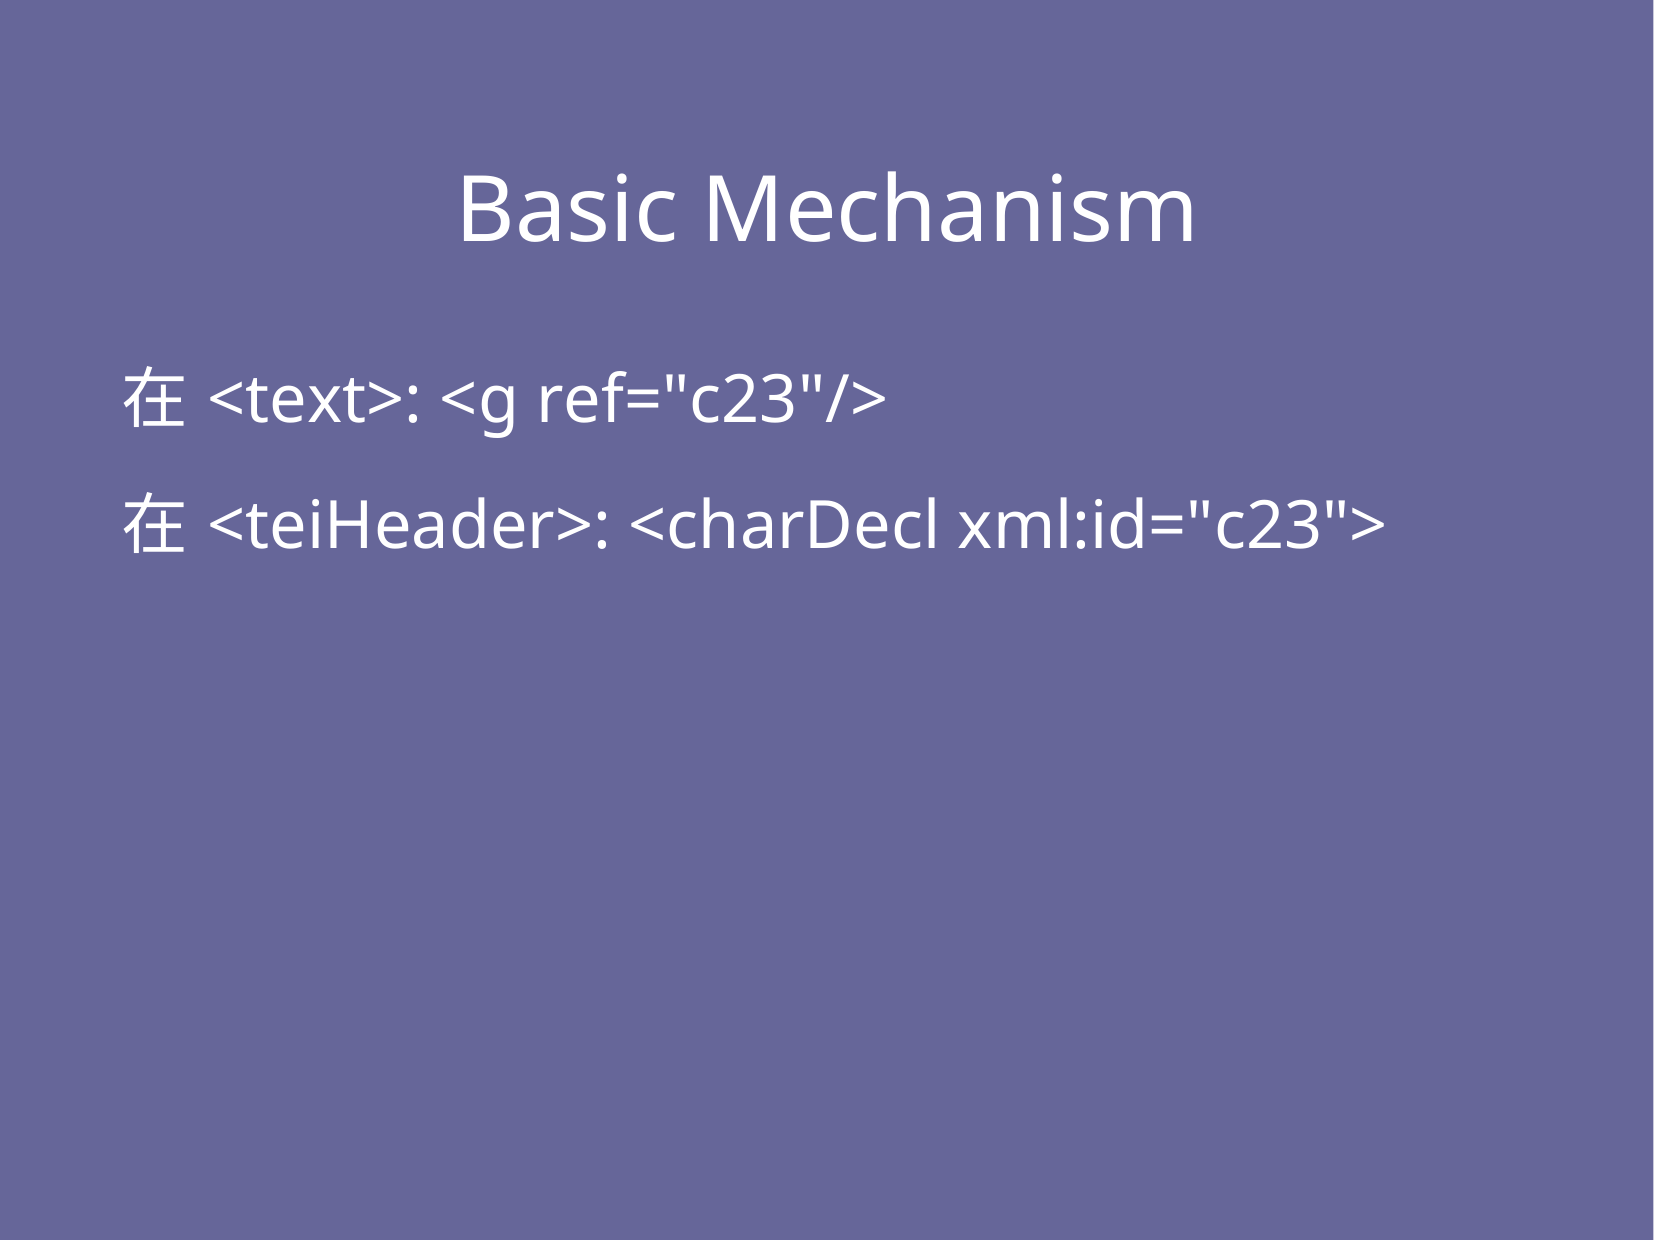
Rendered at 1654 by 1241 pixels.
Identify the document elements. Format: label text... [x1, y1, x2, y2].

title Basic Mechanism [121, 102, 1534, 310]
list 在<text>: <g ref="c23"/> 在<teiHeader>: <charDecl xml:id="c23"> [121, 344, 1534, 1127]
